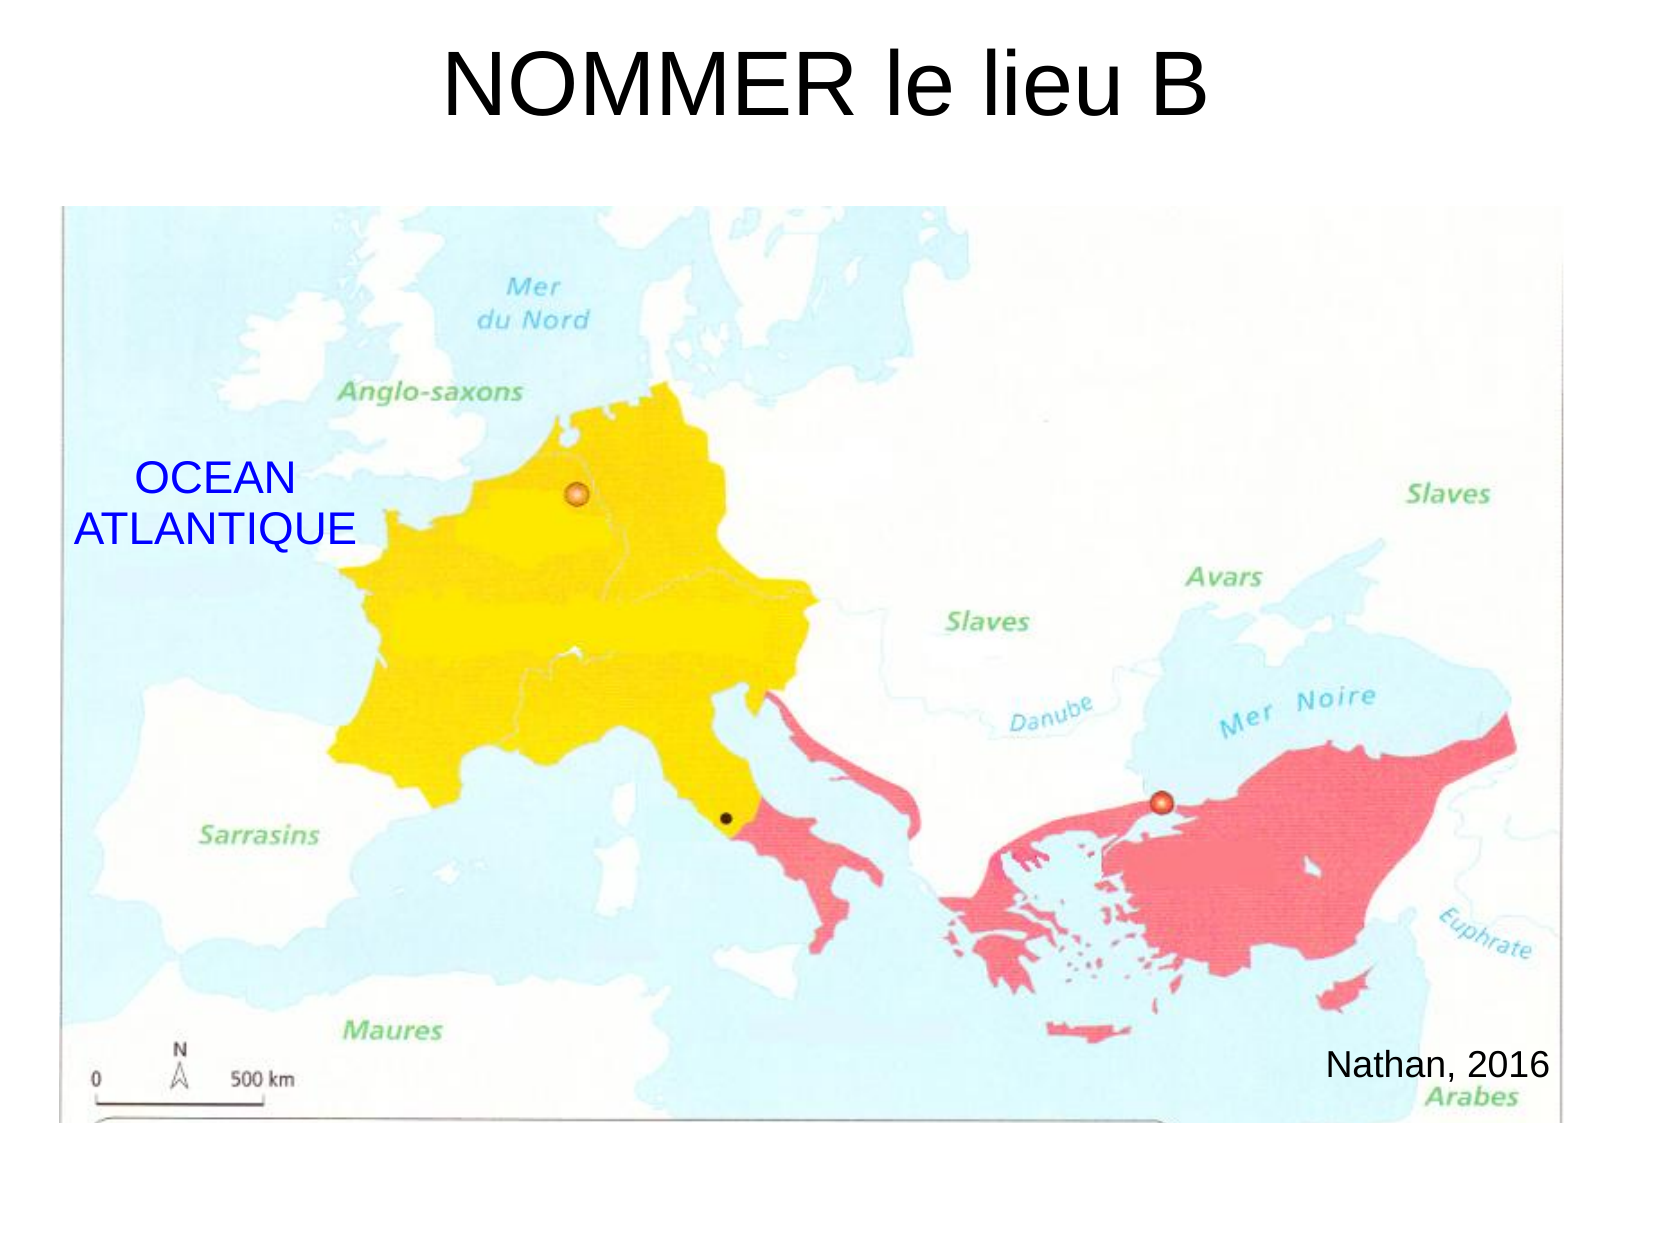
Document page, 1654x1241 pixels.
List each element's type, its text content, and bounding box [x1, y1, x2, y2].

text_box Nathan, 2016 [1181, 1035, 1565, 1093]
title NOMMER le lieu B [82, 32, 1571, 136]
picture [59, 206, 1564, 1123]
text_box OCEAN ATLANTIQUE [59, 444, 373, 562]
